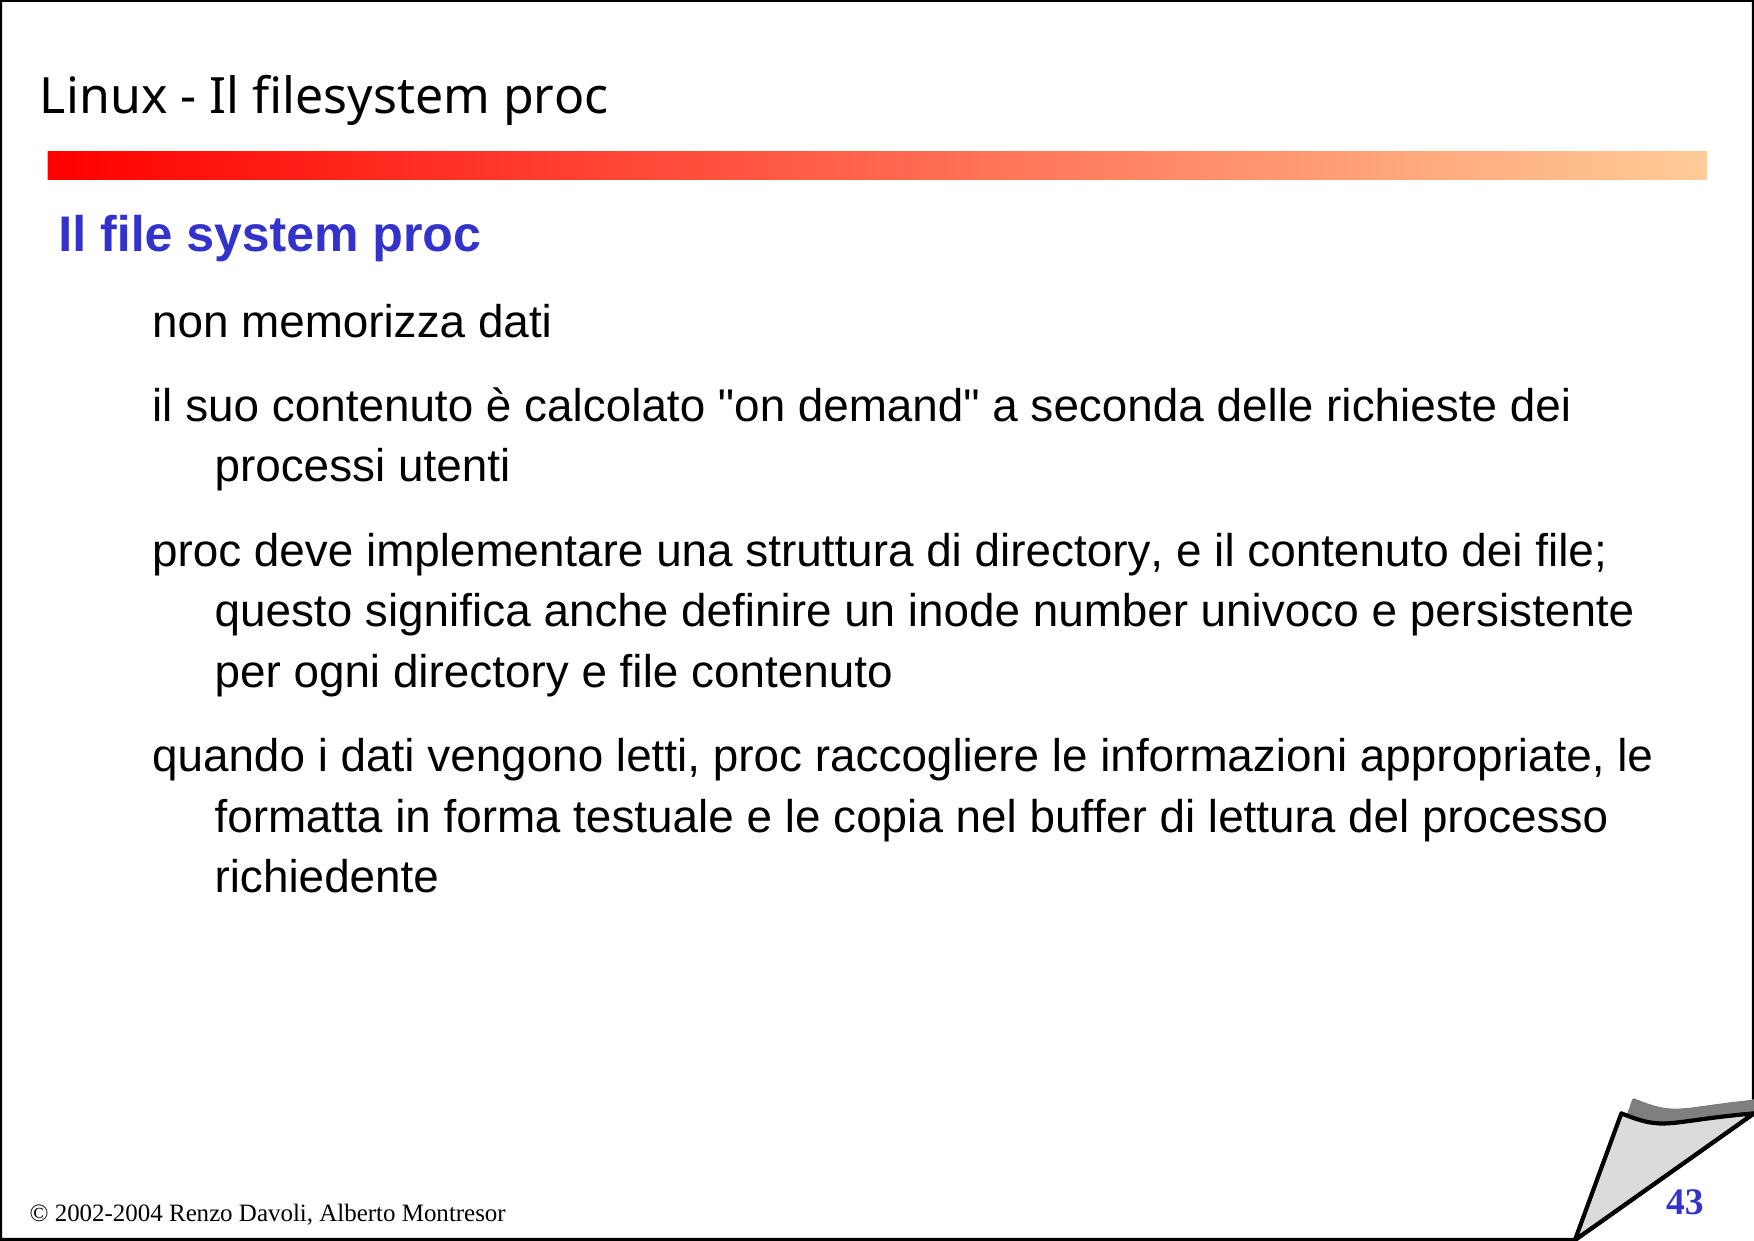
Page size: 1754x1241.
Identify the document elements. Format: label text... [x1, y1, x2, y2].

title Linux - Il filesystem proc [40, 49, 1714, 144]
list Il file system proc non memorizza dati il suo contenuto è calcolato "on demand" a seconda delle richieste dei processi utenti proc deve implementare una struttura di directory, e il contenuto dei file; questo significa anche definire un inode number univoco e persistente per ogni directory e file contenuto quando i dati vengono letti, proc raccogliere le informazioni appropriate, le formatta in forma testuale e le copia nel buffer di lettura del processo richiedente [58, 206, 1696, 903]
